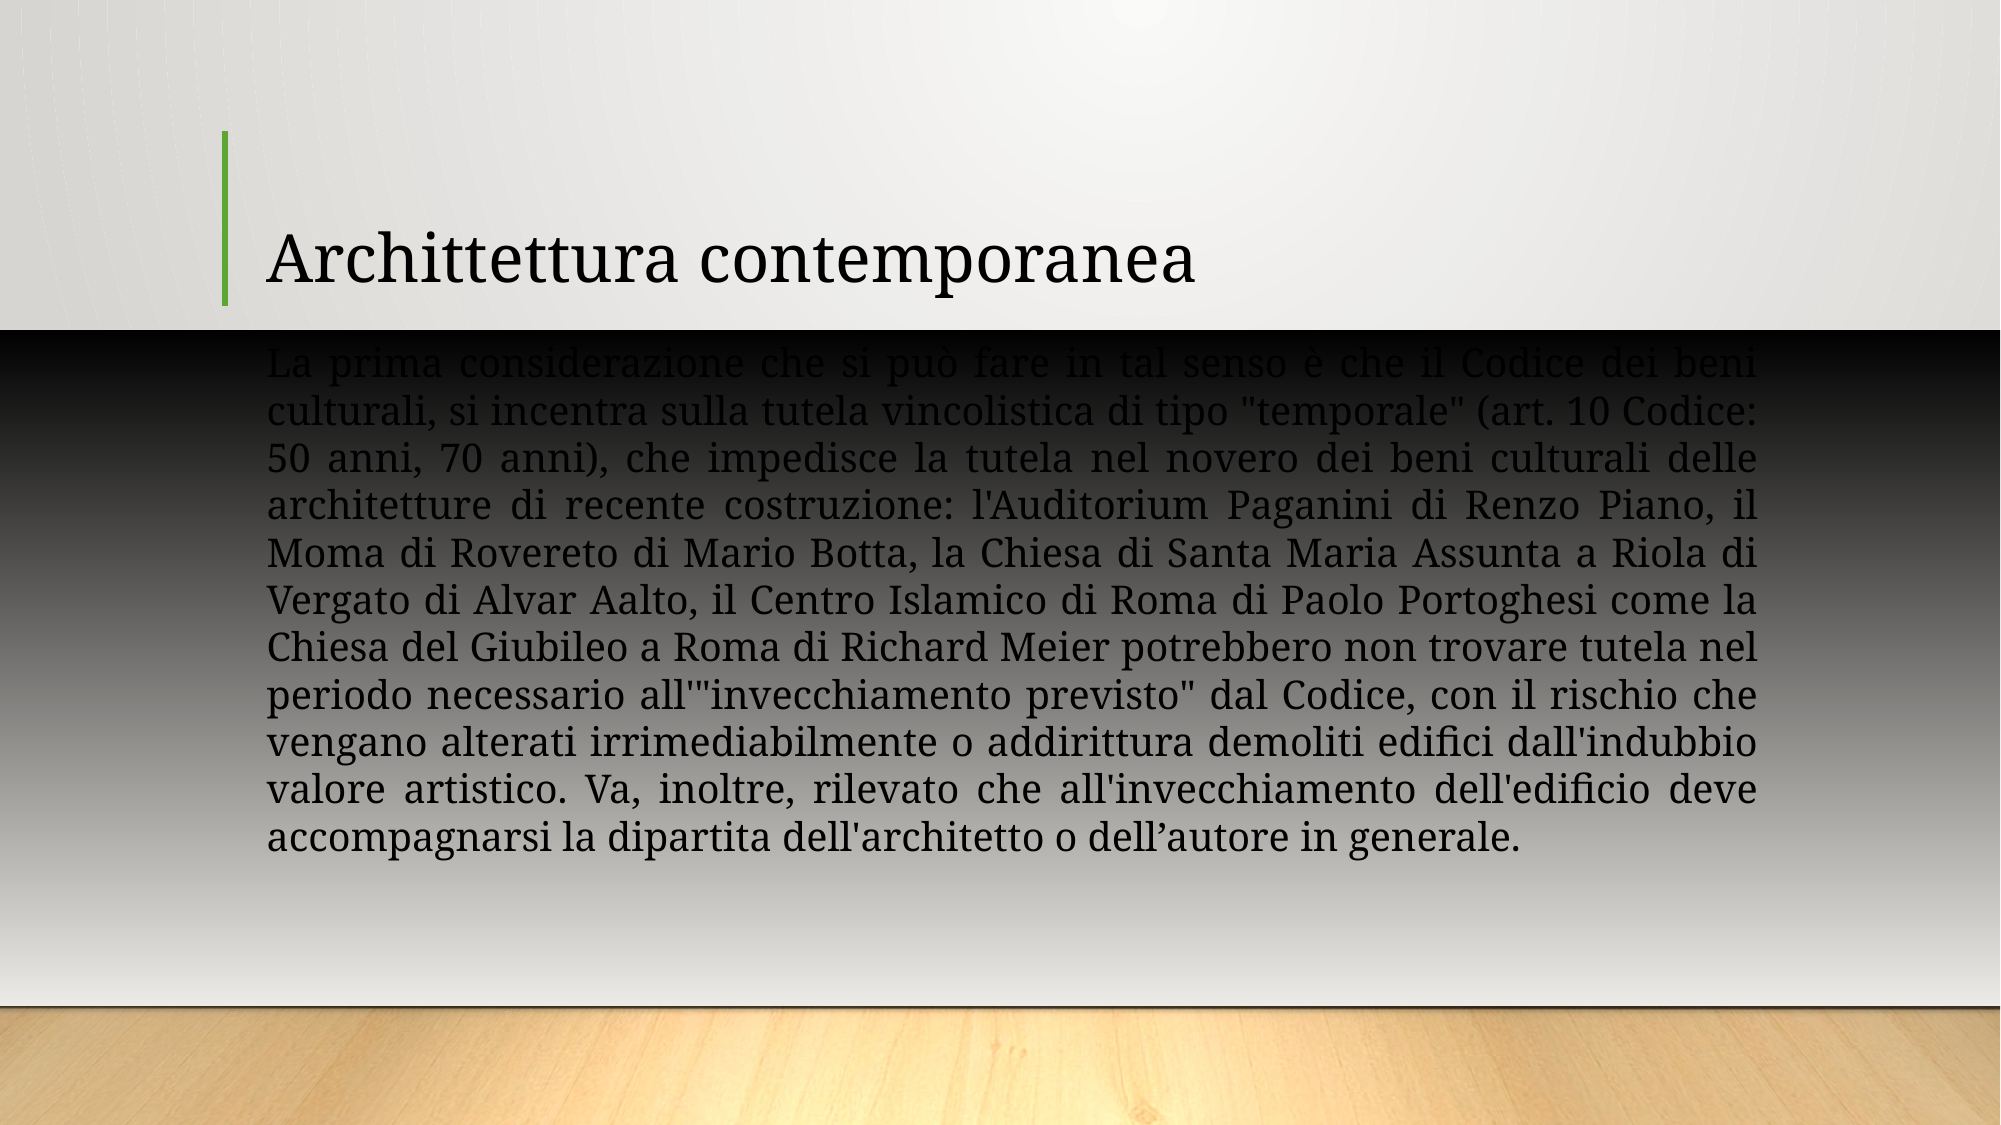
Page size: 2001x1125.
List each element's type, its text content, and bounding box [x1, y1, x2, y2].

list La prima considerazione che si può fare in tal senso è che il Codice dei beni culturali, si incentra sulla tutela vincolistica di tipo "temporale" (art. 10 Codice: 50 anni, 70 anni), che impedisce la tutela nel novero dei beni culturali delle architetture di recente costruzione: l'Auditorium Paganini di Renzo Piano, il Moma di Rovereto di Mario Botta, la Chiesa di Santa Maria Assunta a Riola di Vergato di Alvar Aalto, il Centro Islamico di Roma di Paolo Portoghesi come la Chiesa del Giubileo a Roma di Richard Meier potrebbero non trovare tutela nel periodo necessario all'"invecchiamento previsto" dal Codice, con il rischio che vengano alterati irrimediabilmente o addirittura demoliti edifici dall'indubbio valore artistico. Va, inoltre, rilevato che all'invecchiamento dell'edificio deve accompagnarsi la dipartita dell'architetto o dell’autore in generale. [251, 330, 1814, 897]
title Archittettura contemporanea [251, 131, 1814, 305]
